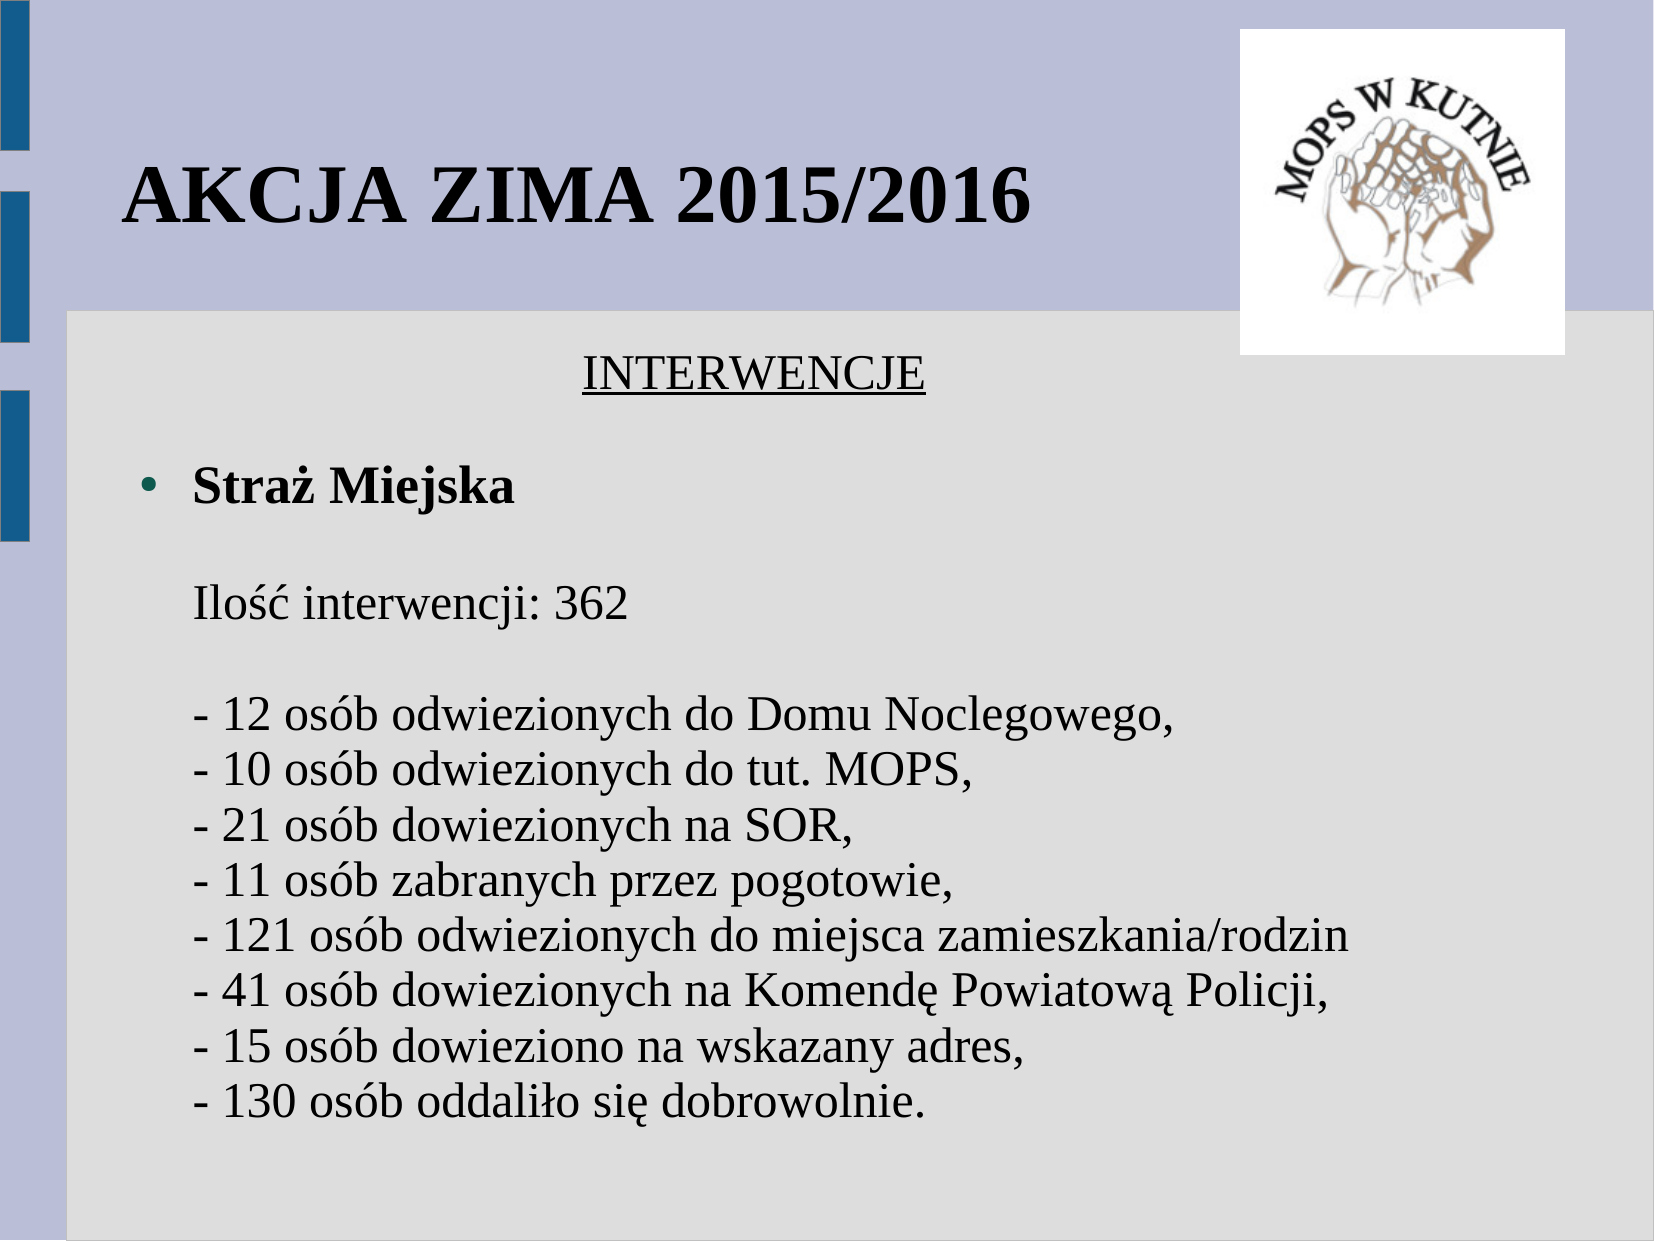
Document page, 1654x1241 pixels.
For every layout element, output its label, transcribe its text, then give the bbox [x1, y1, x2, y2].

title AKCJA ZIMA 2015/2016 [121, 91, 1240, 299]
picture [1240, 29, 1565, 355]
list INTERWENCJE Straż Miejska Ilość interwencji: 362 - 12 osób odwiezionych do Domu Noclegowego, - 10 osób odwiezionych do tut. MOPS, - 21 osób dowiezionych na SOR, - 11 osób zabranych przez pogotowie, - 121 osób odwiezionych do miejsca zamieszkania/rodzin - 41 osób dowiezionych na Komendę Powiatową Policji, - 15 osób dowieziono na wskazany adres, - 130 osób oddaliło się dobrowolnie. [121, 344, 1534, 1143]
